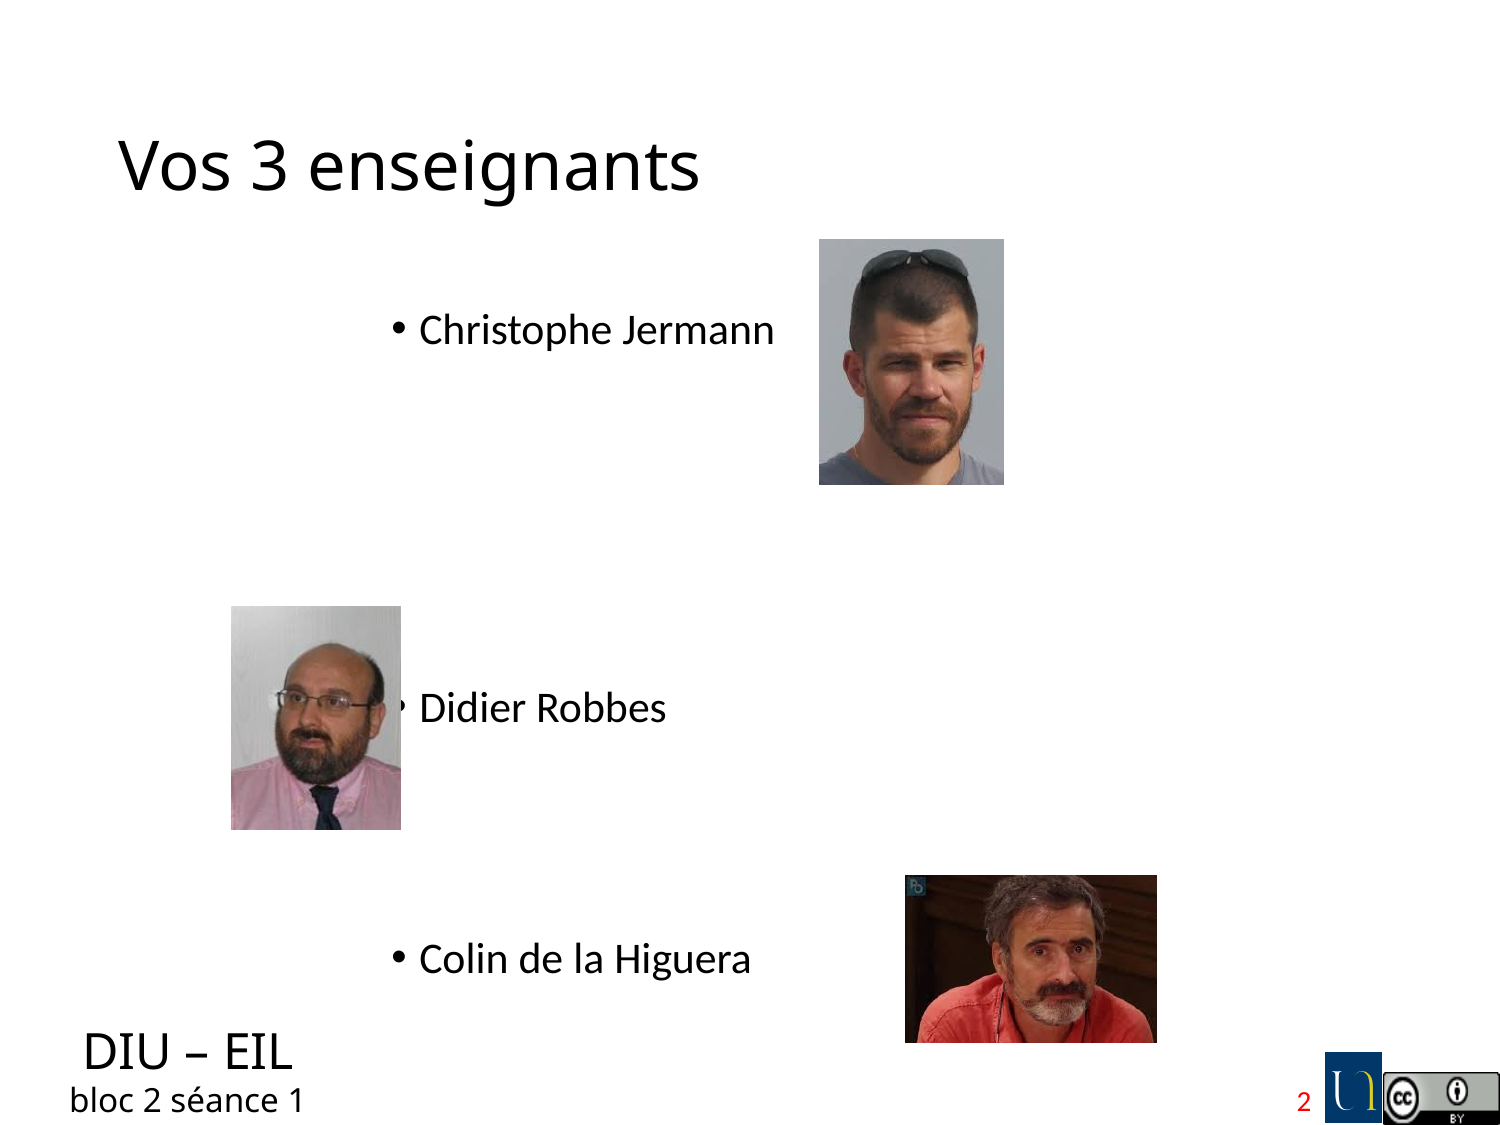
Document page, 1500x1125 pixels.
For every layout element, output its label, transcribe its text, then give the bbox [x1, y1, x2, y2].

picture [231, 606, 401, 830]
picture [905, 875, 1157, 1043]
picture [819, 239, 1004, 485]
picture [1383, 1072, 1500, 1125]
slide_number <numéro> [1240, 1070, 1327, 1125]
picture [1325, 1052, 1382, 1123]
list Christophe Jermann Didier Robbes Colin de la Higuera [376, 299, 846, 1014]
title Vos 3 enseignants [103, 59, 1397, 278]
